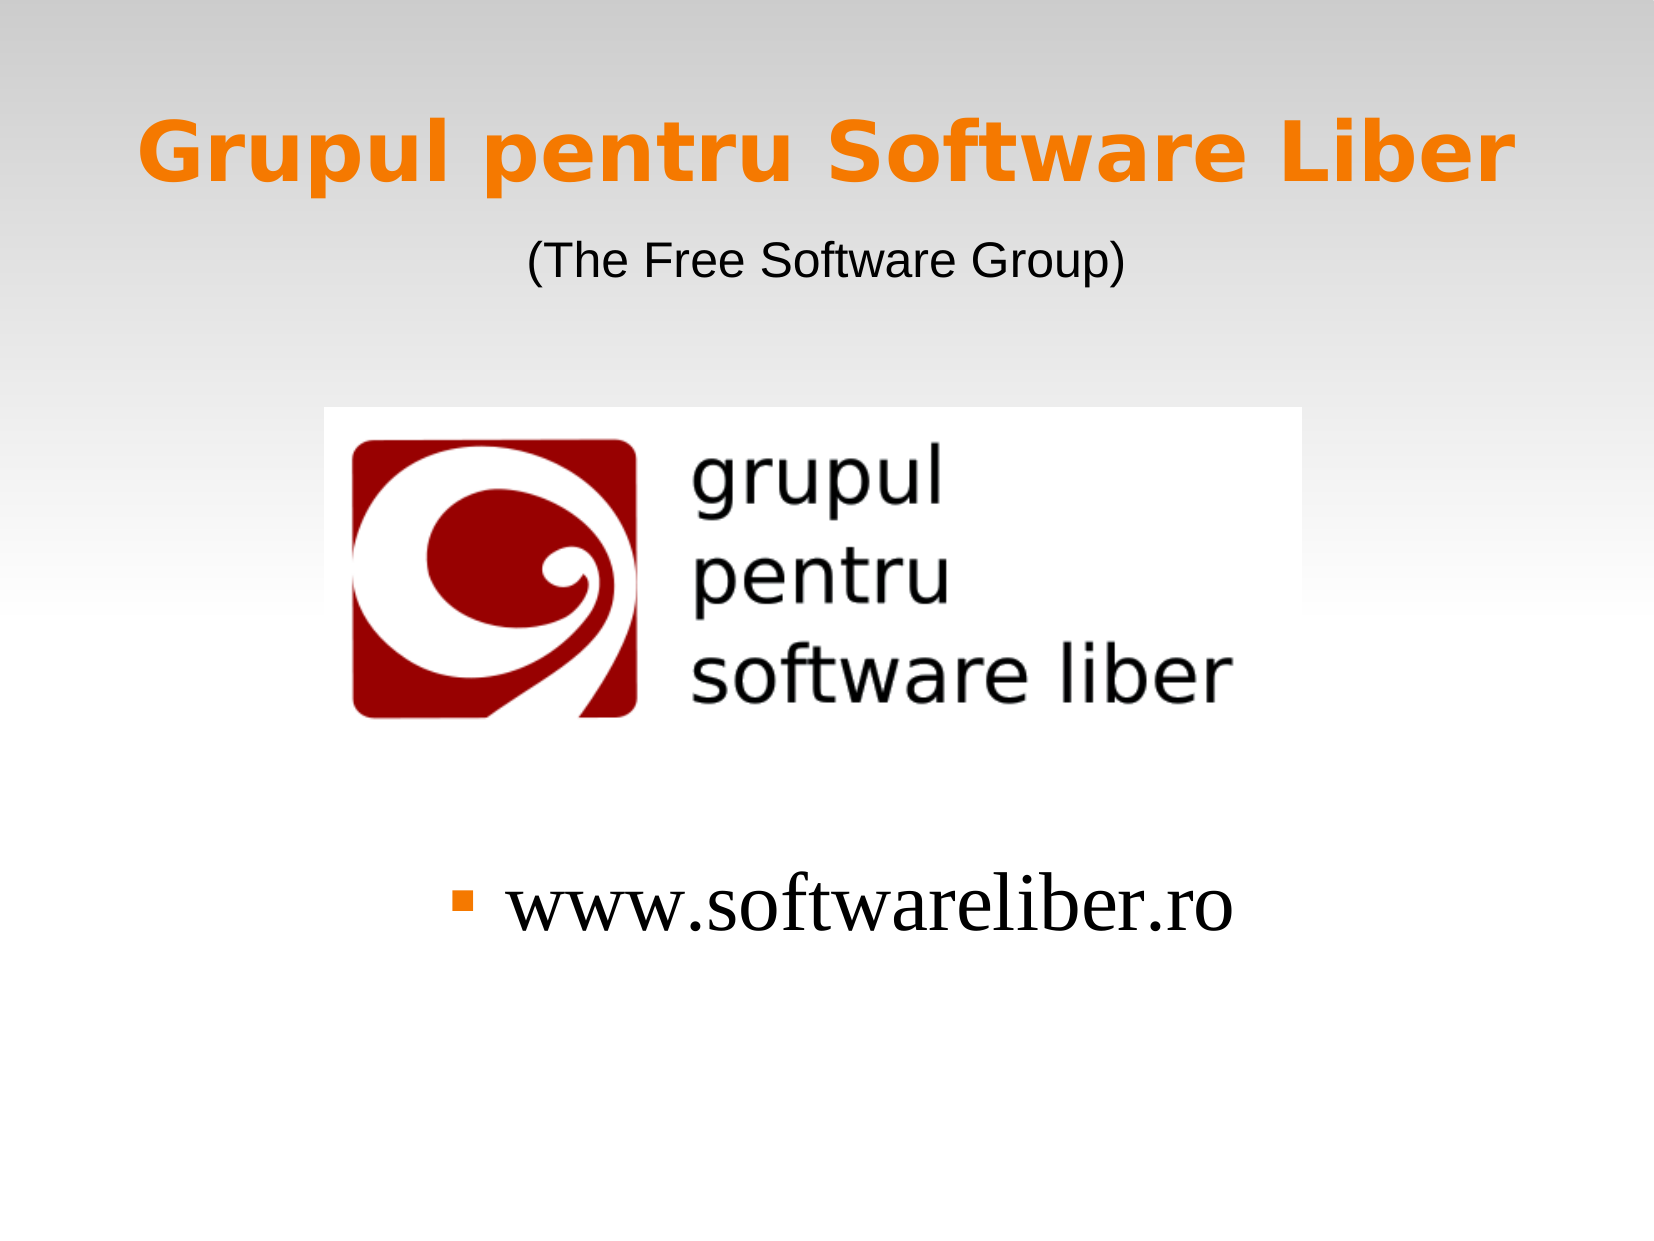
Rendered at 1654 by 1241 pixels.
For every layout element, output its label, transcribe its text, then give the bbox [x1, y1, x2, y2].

text_box (The Free Software Group) [177, 224, 1477, 296]
picture [324, 407, 1302, 768]
list www.softwareliber.ro [82, 856, 1571, 1094]
title Grupul pentru Software Liber [82, 56, 1571, 250]
